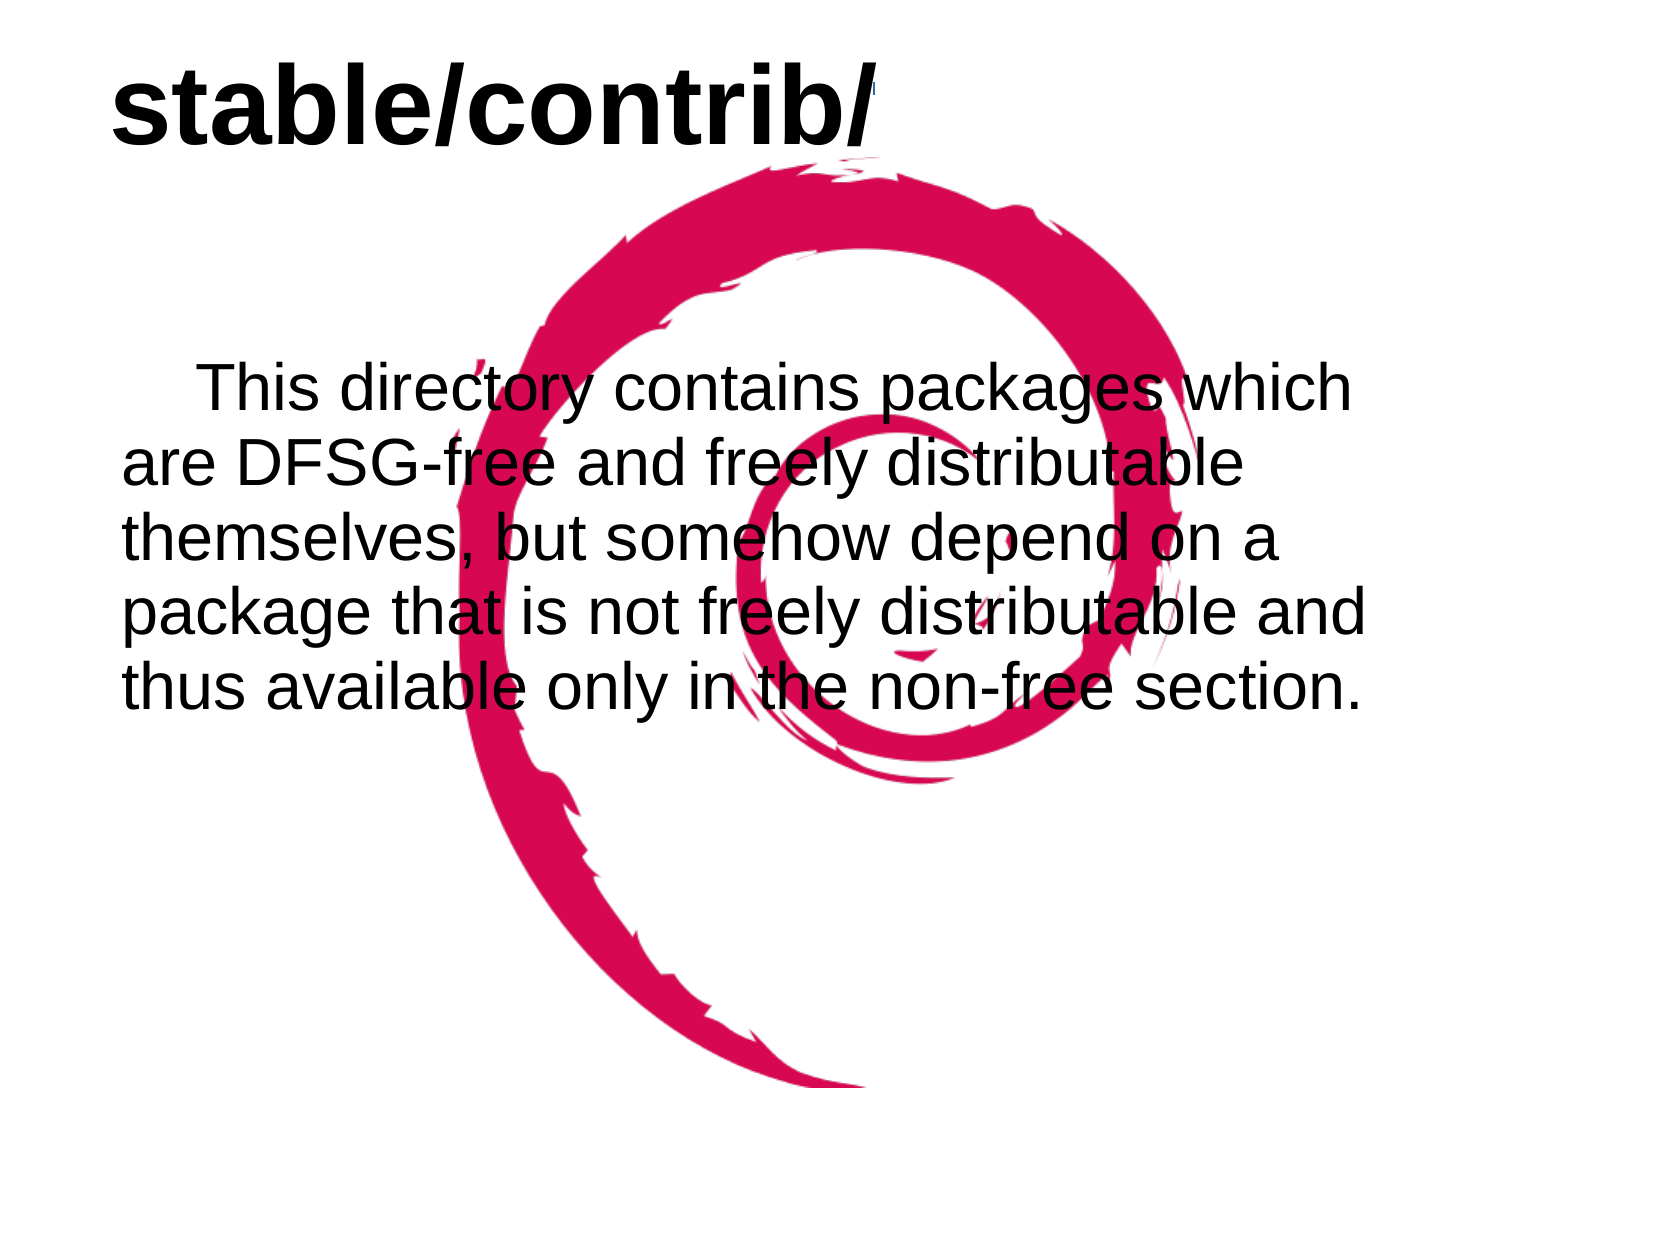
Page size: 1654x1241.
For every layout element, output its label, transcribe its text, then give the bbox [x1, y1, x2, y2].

text_box stable/contrib/ [94, 35, 1560, 331]
picture [0, 157, 1654, 1088]
text_box This directory contains packages which are DFSG-free and freely distributable themselves, but somehow depend on a package that is not freely distributable and thus available only in the non-free section. [106, 342, 1465, 881]
